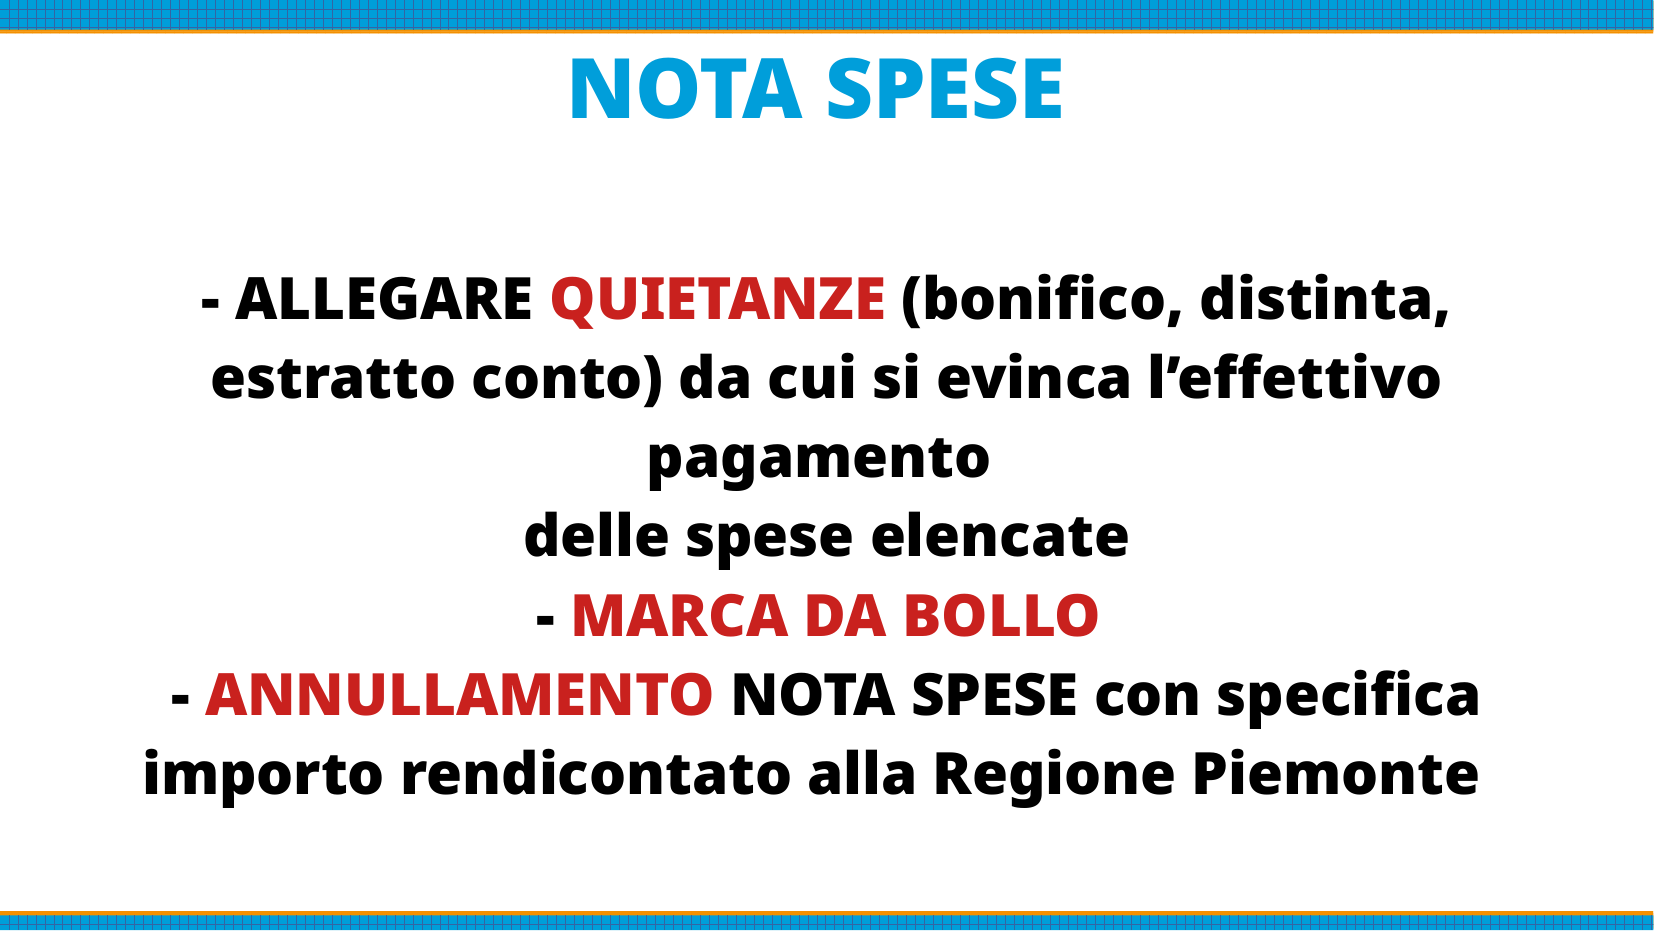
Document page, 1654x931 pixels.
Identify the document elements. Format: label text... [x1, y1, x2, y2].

subtitle NOTA SPESE - ALLEGARE QUIETANZE (bonifico, distinta, estratto conto) da cui si evinca l’effettivo pagamento delle spese elencate - MARCA DA BOLLO - ANNULLAMENTO NOTA SPESE con specifica importo rendicontato alla Regione Piemonte [88, 44, 1565, 798]
